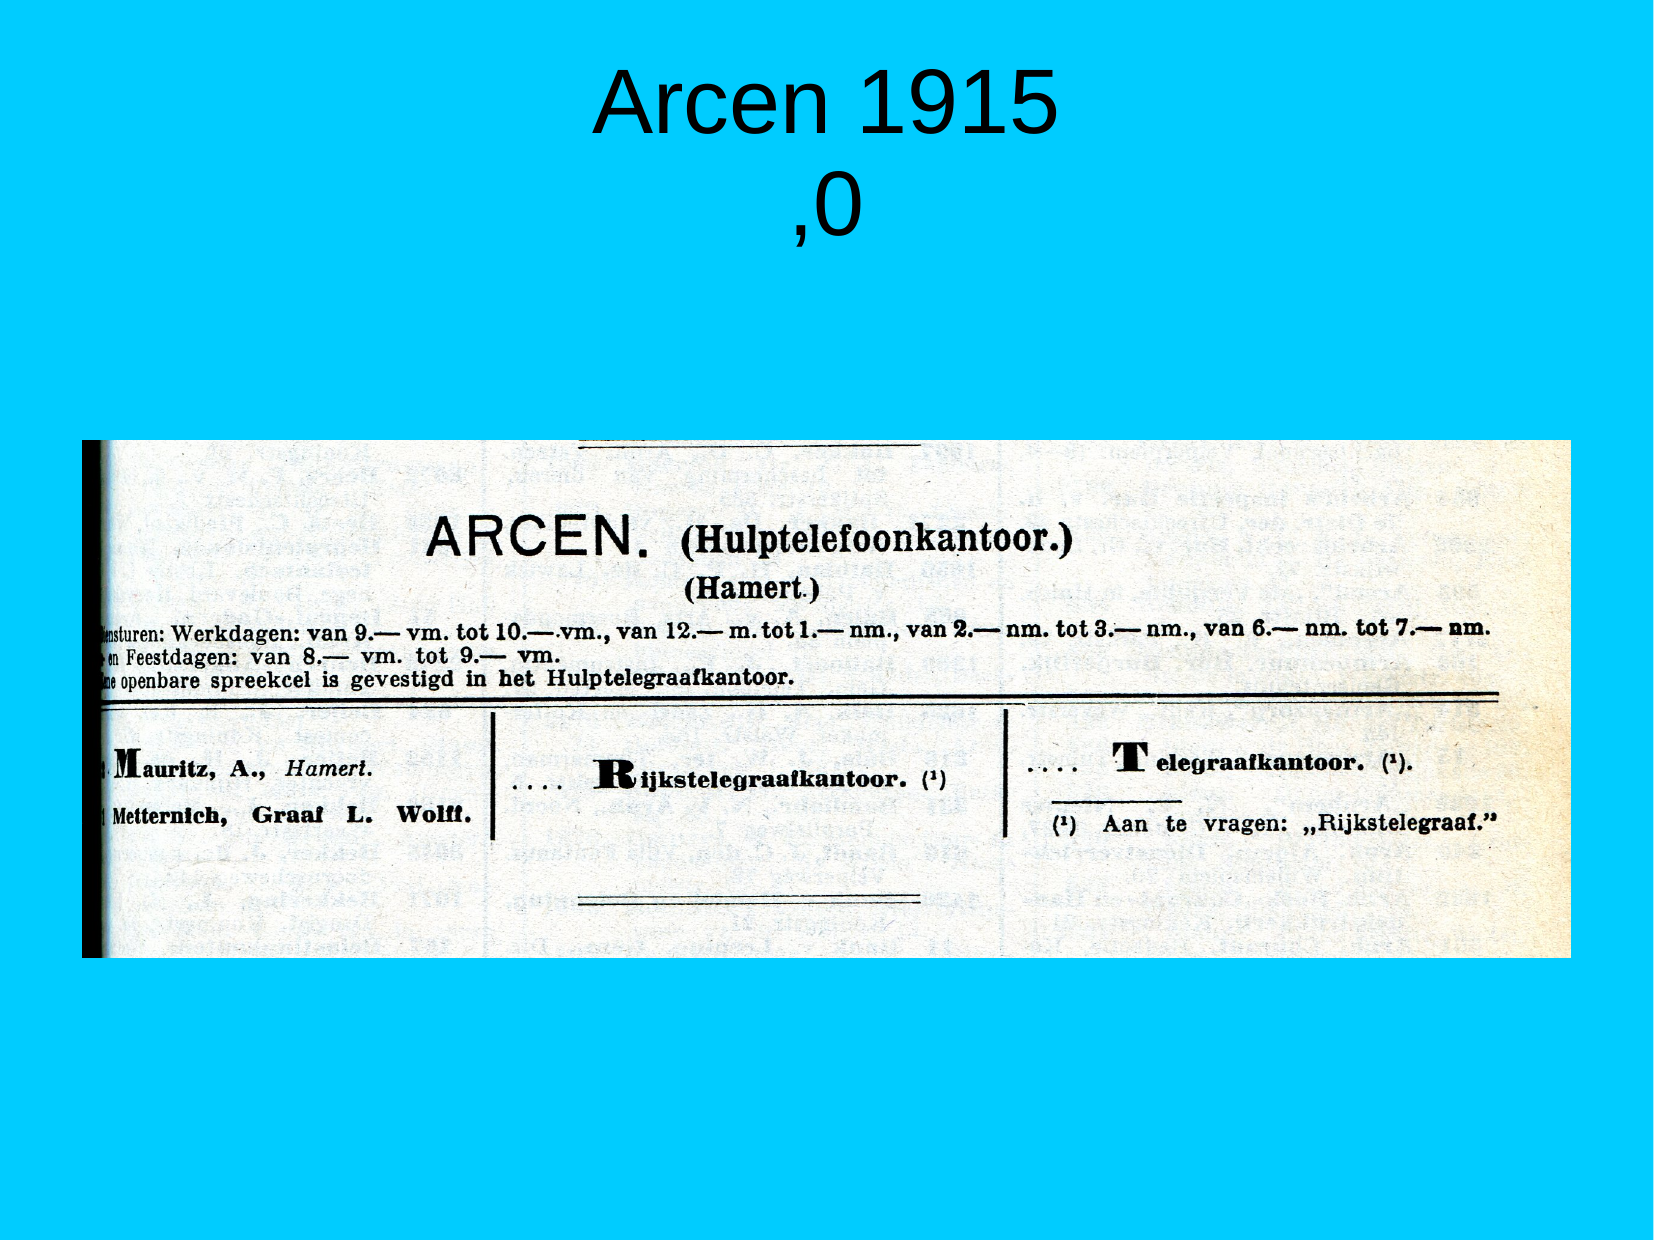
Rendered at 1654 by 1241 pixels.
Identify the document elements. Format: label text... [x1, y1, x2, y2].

title Arcen 1915 ,0 [82, 49, 1571, 257]
picture [83, 441, 1570, 957]
